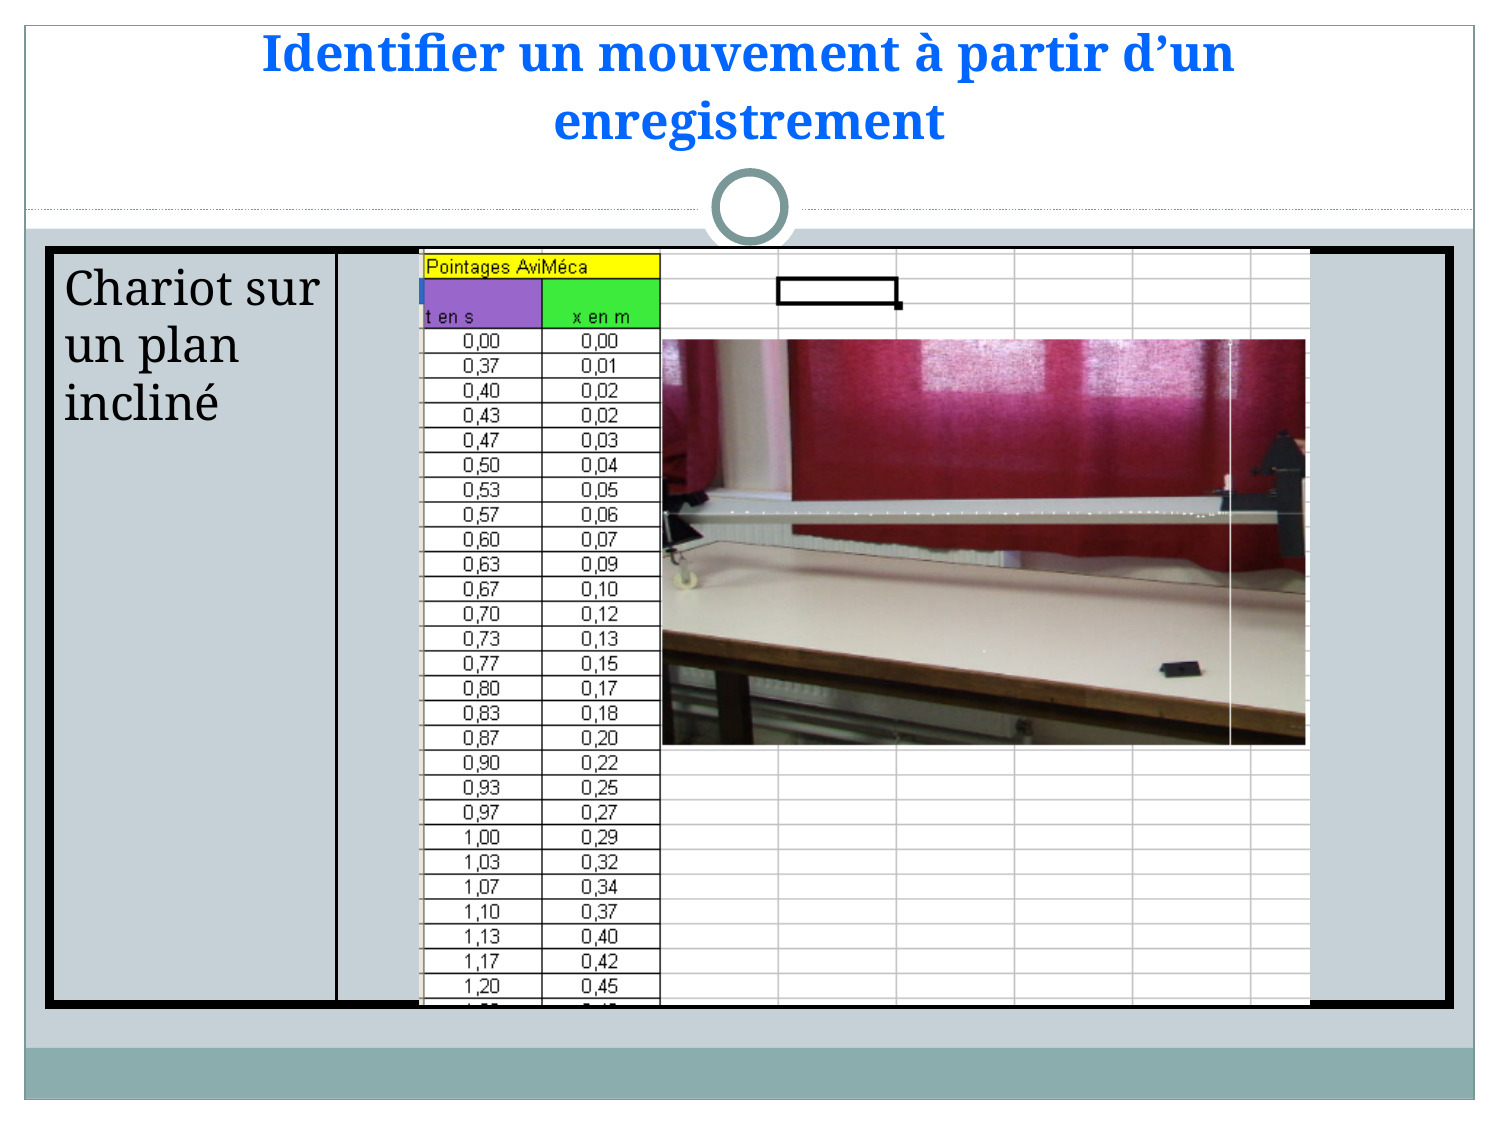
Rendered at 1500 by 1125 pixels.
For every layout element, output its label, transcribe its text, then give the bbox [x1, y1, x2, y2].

table_header [1310, 254, 1445, 1000]
table_header Chariot sur un plan incliné [54, 254, 335, 1000]
table_header [338, 254, 419, 1000]
picture [419, 249, 1310, 1005]
title Identifier un mouvement à partir d’un enregistrement [49, 26, 1450, 162]
